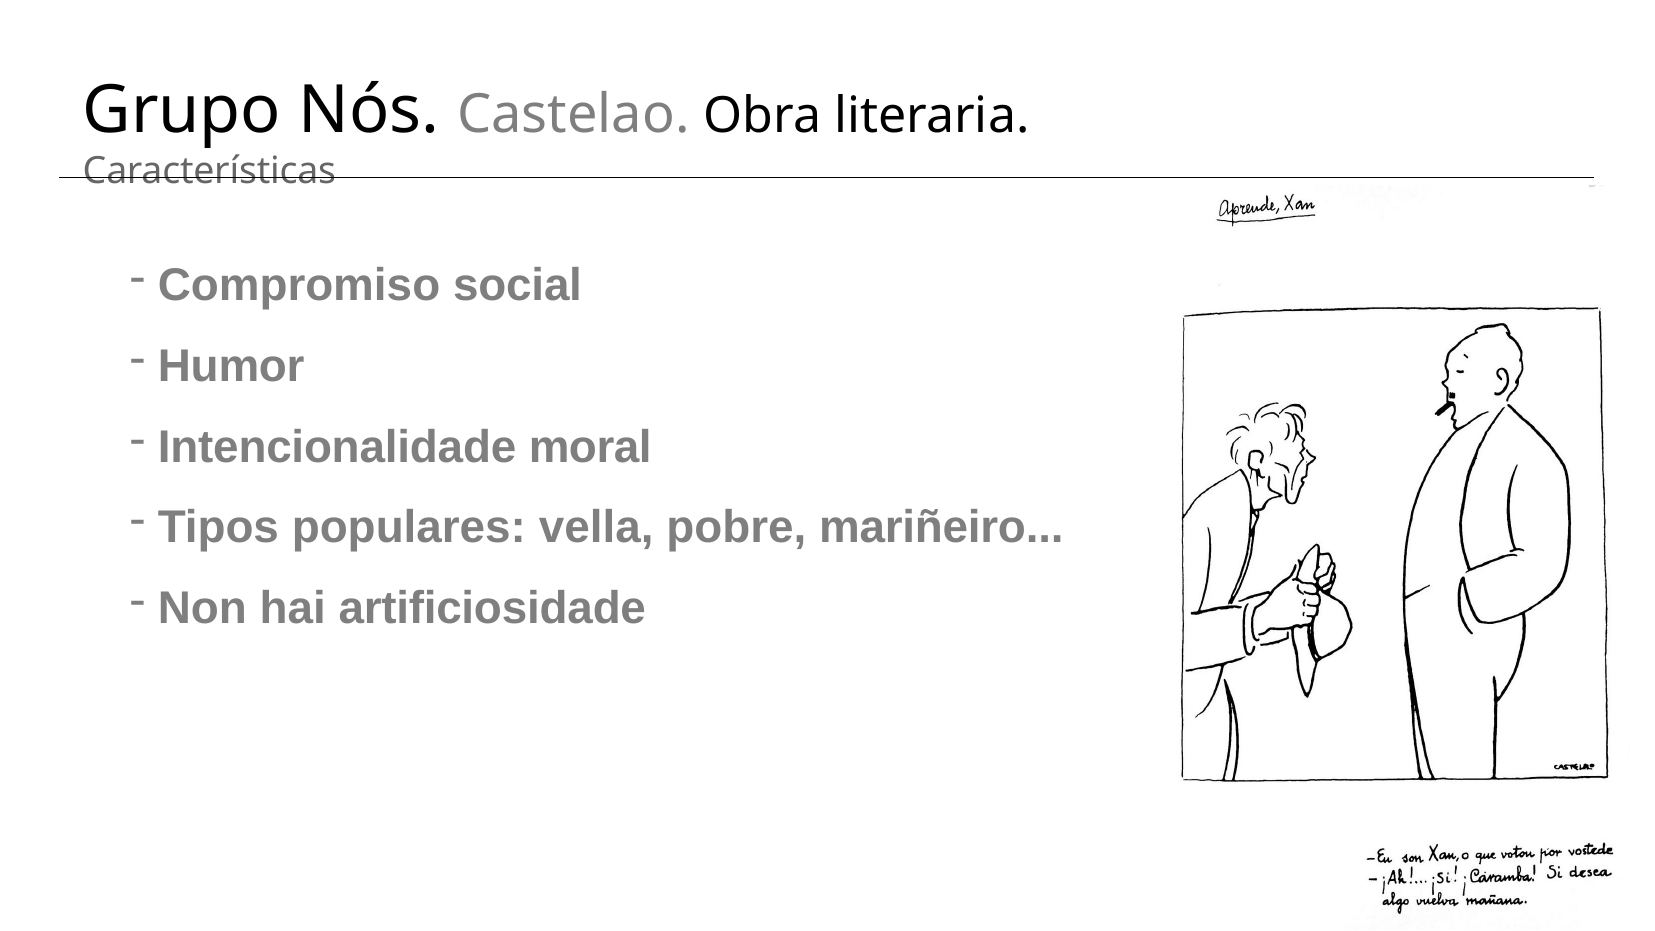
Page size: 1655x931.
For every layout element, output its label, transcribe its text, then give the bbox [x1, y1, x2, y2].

title Grupo Nós. Castelao. Obra literaria. Características [80, 63, 1256, 167]
text_box Compromiso social Humor Intencionalidade moral Tipos populares: vella, pobre, mariñeiro... Non hai artificiosidade [127, 227, 1068, 634]
picture [1178, 185, 1630, 931]
